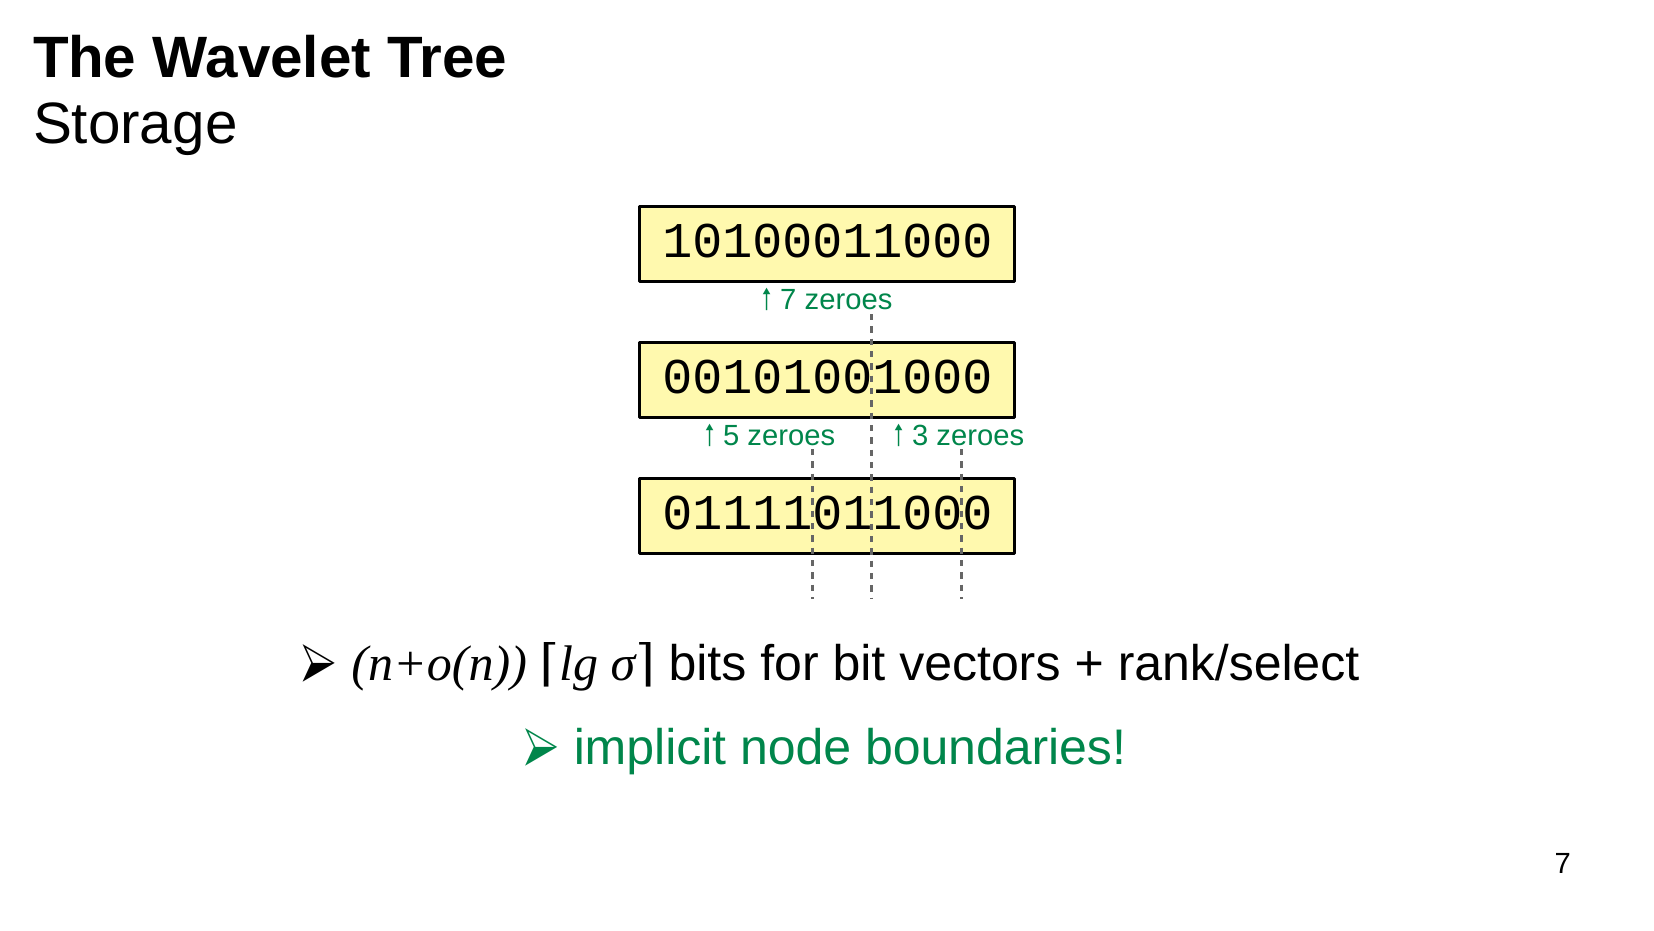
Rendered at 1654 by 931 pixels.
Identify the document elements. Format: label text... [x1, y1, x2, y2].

text_box 🠑 3 zeroes [878, 411, 1041, 459]
text_box 00101001000 [639, 342, 1015, 418]
text_box The Wavelet Tree Storage [18, 17, 523, 163]
text_box ⮚ (n+o(n)) ⌈lg σ⌉ bits for bit vectors + rank/select [285, 627, 1381, 699]
text_box ⮚ implicit node boundaries! [507, 711, 1163, 783]
text_box 10100011000 [639, 206, 1015, 282]
text_box 🠑 5 zeroes [689, 411, 852, 459]
text_box 🠑 7 zeroes [746, 275, 909, 324]
text_box 01111011000 [639, 478, 1015, 554]
